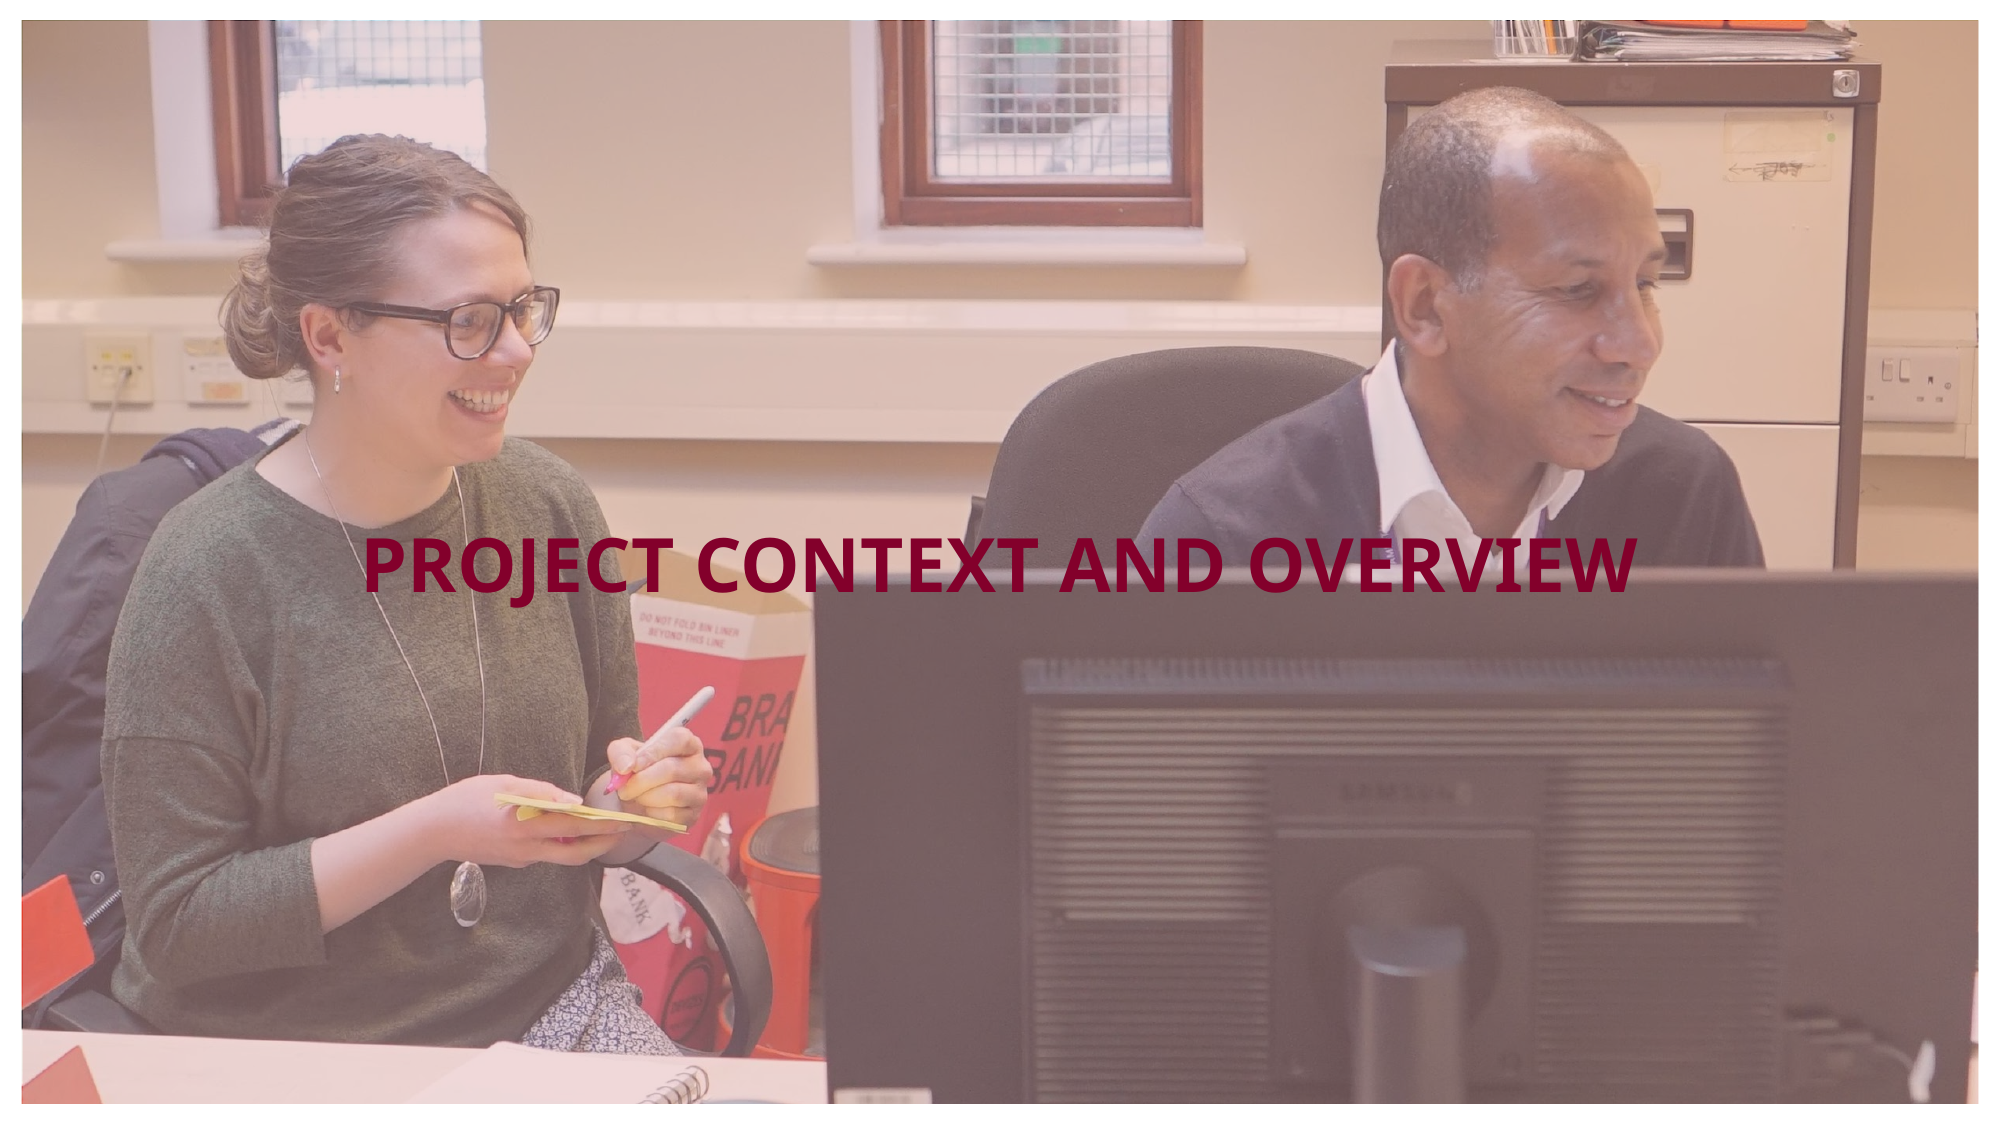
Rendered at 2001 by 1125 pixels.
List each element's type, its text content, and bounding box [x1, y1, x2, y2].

text_box [22, 619, 1979, 1104]
title PROJECT CONTEXT AND OVERVIEW [0, 506, 2000, 619]
text_box [22, 20, 1979, 506]
